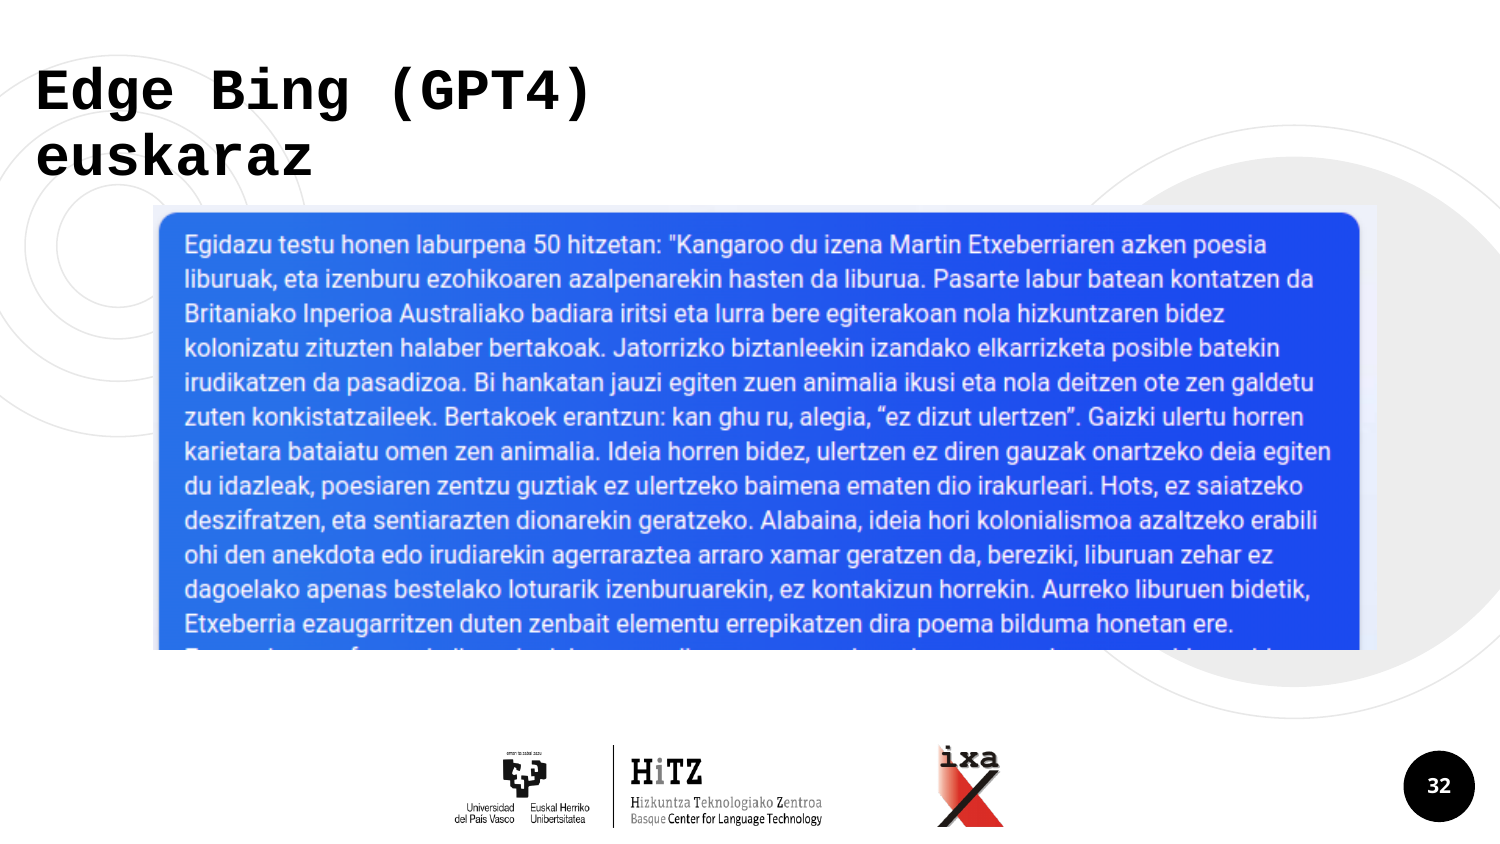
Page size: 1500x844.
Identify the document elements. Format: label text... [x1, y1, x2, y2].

picture [937, 744, 1004, 827]
picture [450, 745, 827, 828]
title Edge Bing (GPT4) euskaraz [35, 60, 1182, 193]
picture [153, 205, 1377, 650]
text_box <zenbakia> [1403, 750, 1475, 823]
